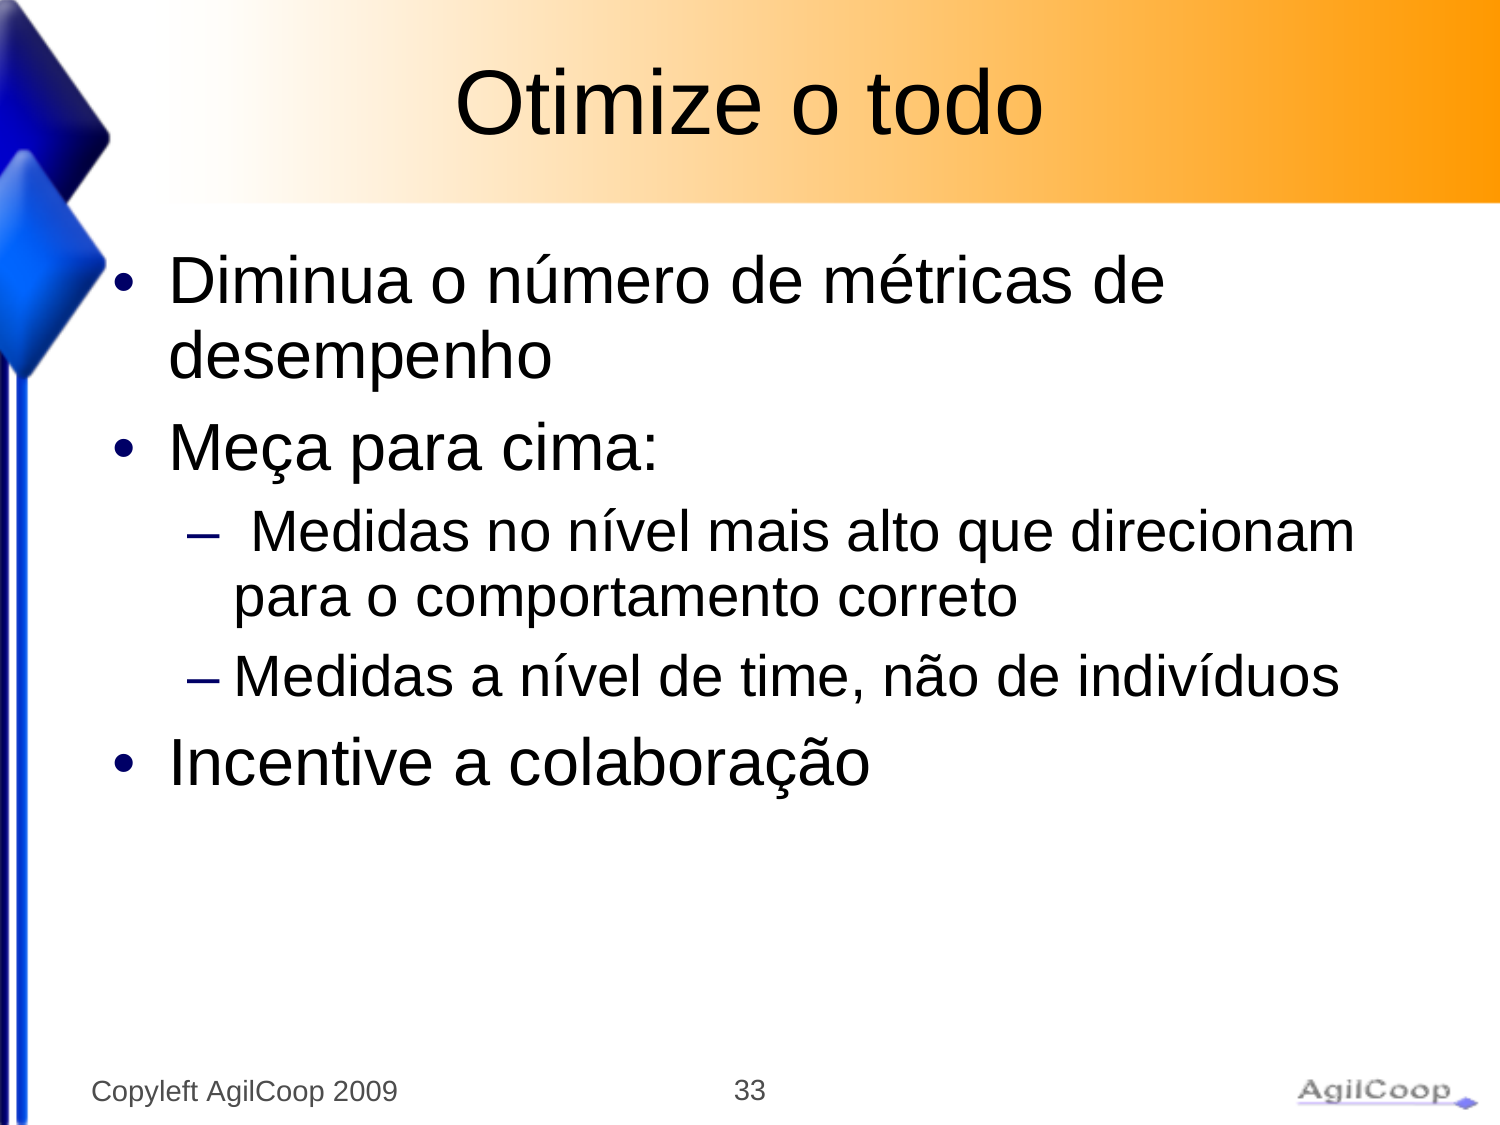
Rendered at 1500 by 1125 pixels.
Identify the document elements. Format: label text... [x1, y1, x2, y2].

list Diminua o número de métricas de desempenho Meça para cima: Medidas no nível mais alto que direcionam para o comportamento correto Medidas a nível de time, não de indivíduos Incentive a colaboração [112, 243, 1425, 991]
picture [0, 0, 1500, 1125]
title Otimize o todo [75, 16, 1426, 189]
